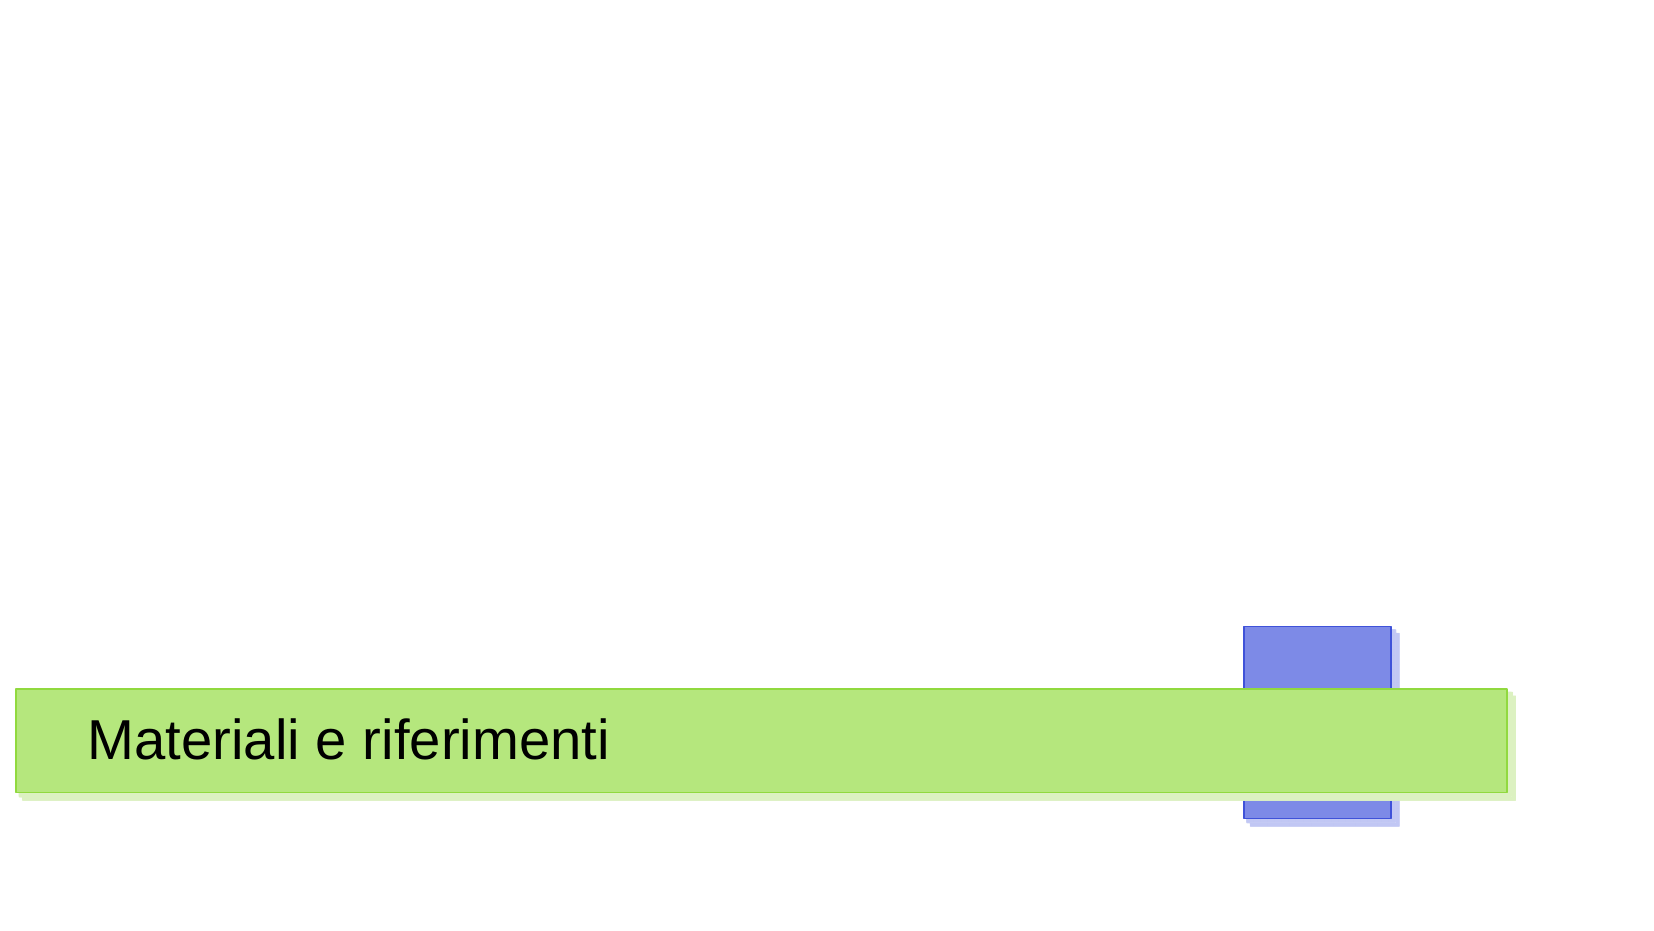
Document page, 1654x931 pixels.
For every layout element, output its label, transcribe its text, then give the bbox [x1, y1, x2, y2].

title Materiali e riferimenti [87, 687, 1506, 792]
text_box [15, 689, 1508, 793]
text_box [1243, 797, 1392, 819]
text_box [1243, 626, 1392, 687]
